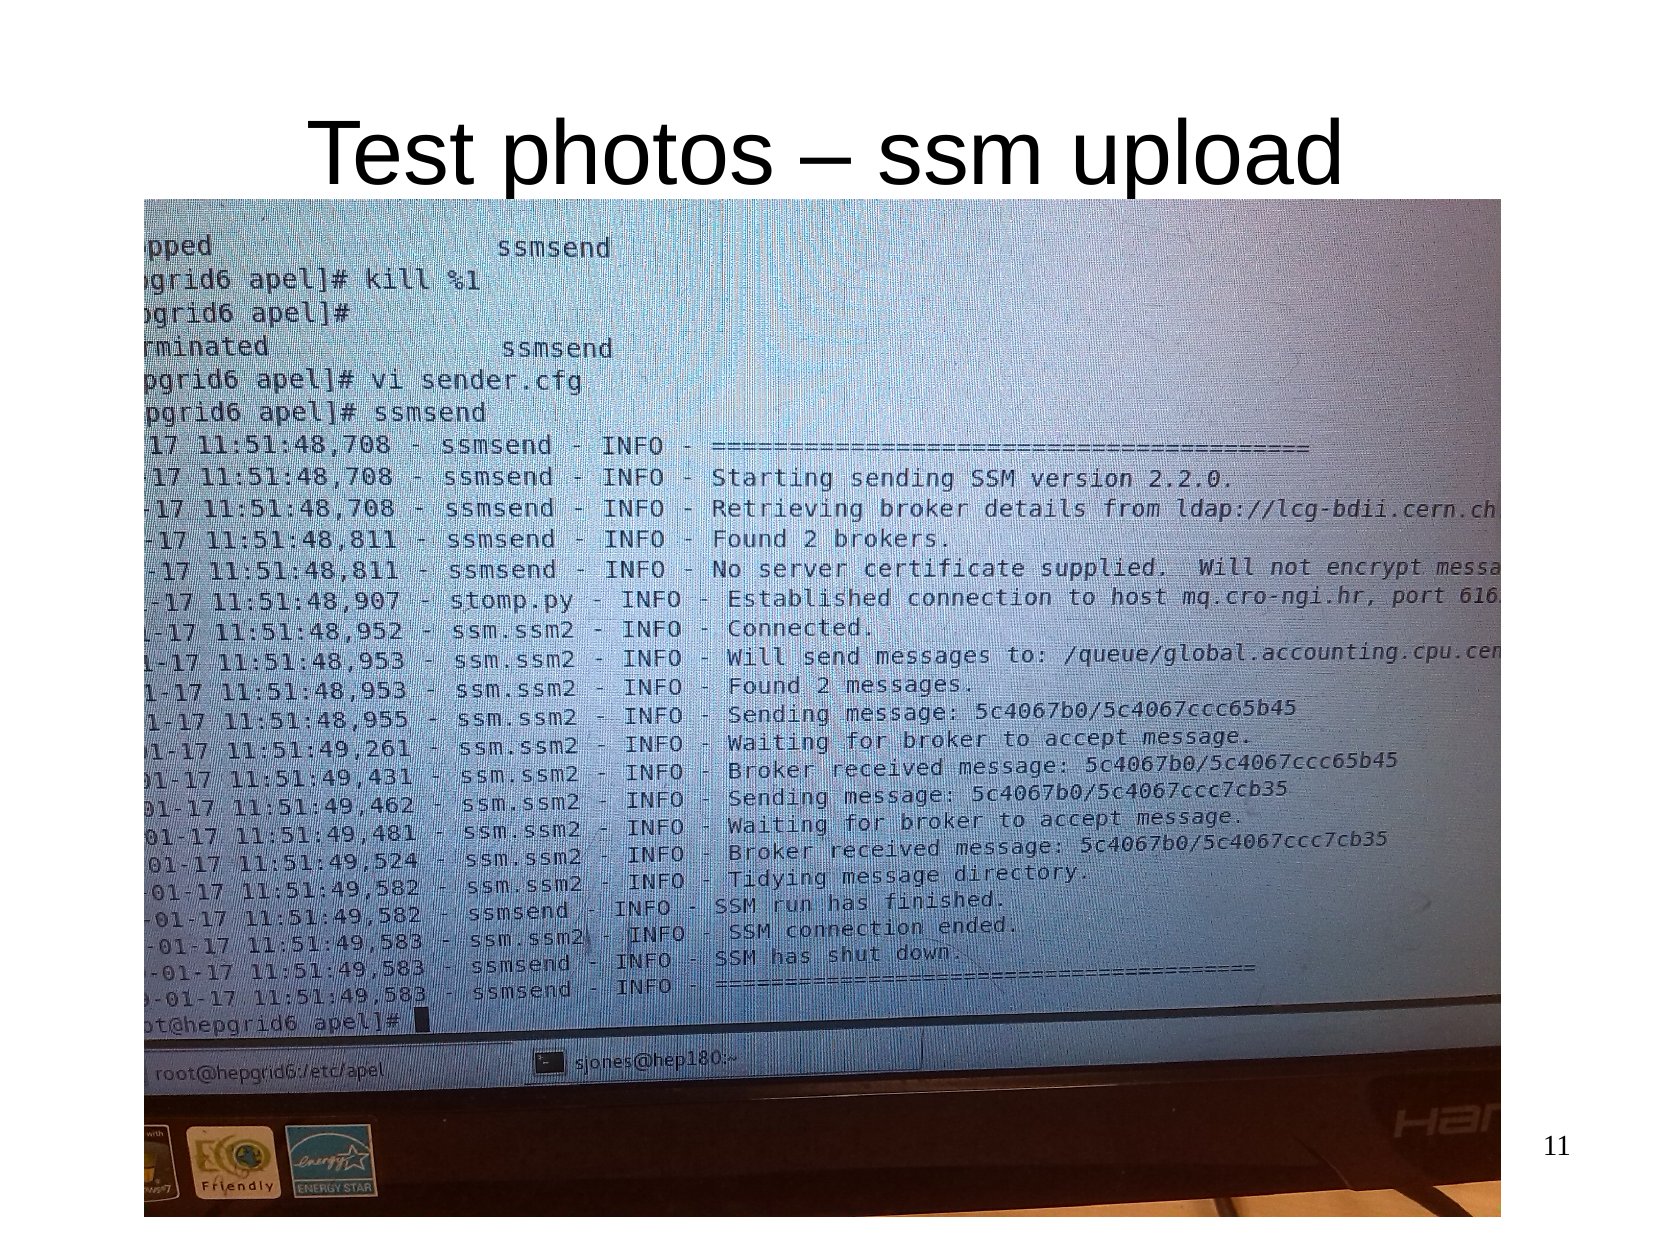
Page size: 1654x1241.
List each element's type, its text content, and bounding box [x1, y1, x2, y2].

picture [144, 199, 1501, 1217]
title Test photos – ssm upload [82, 49, 1571, 257]
